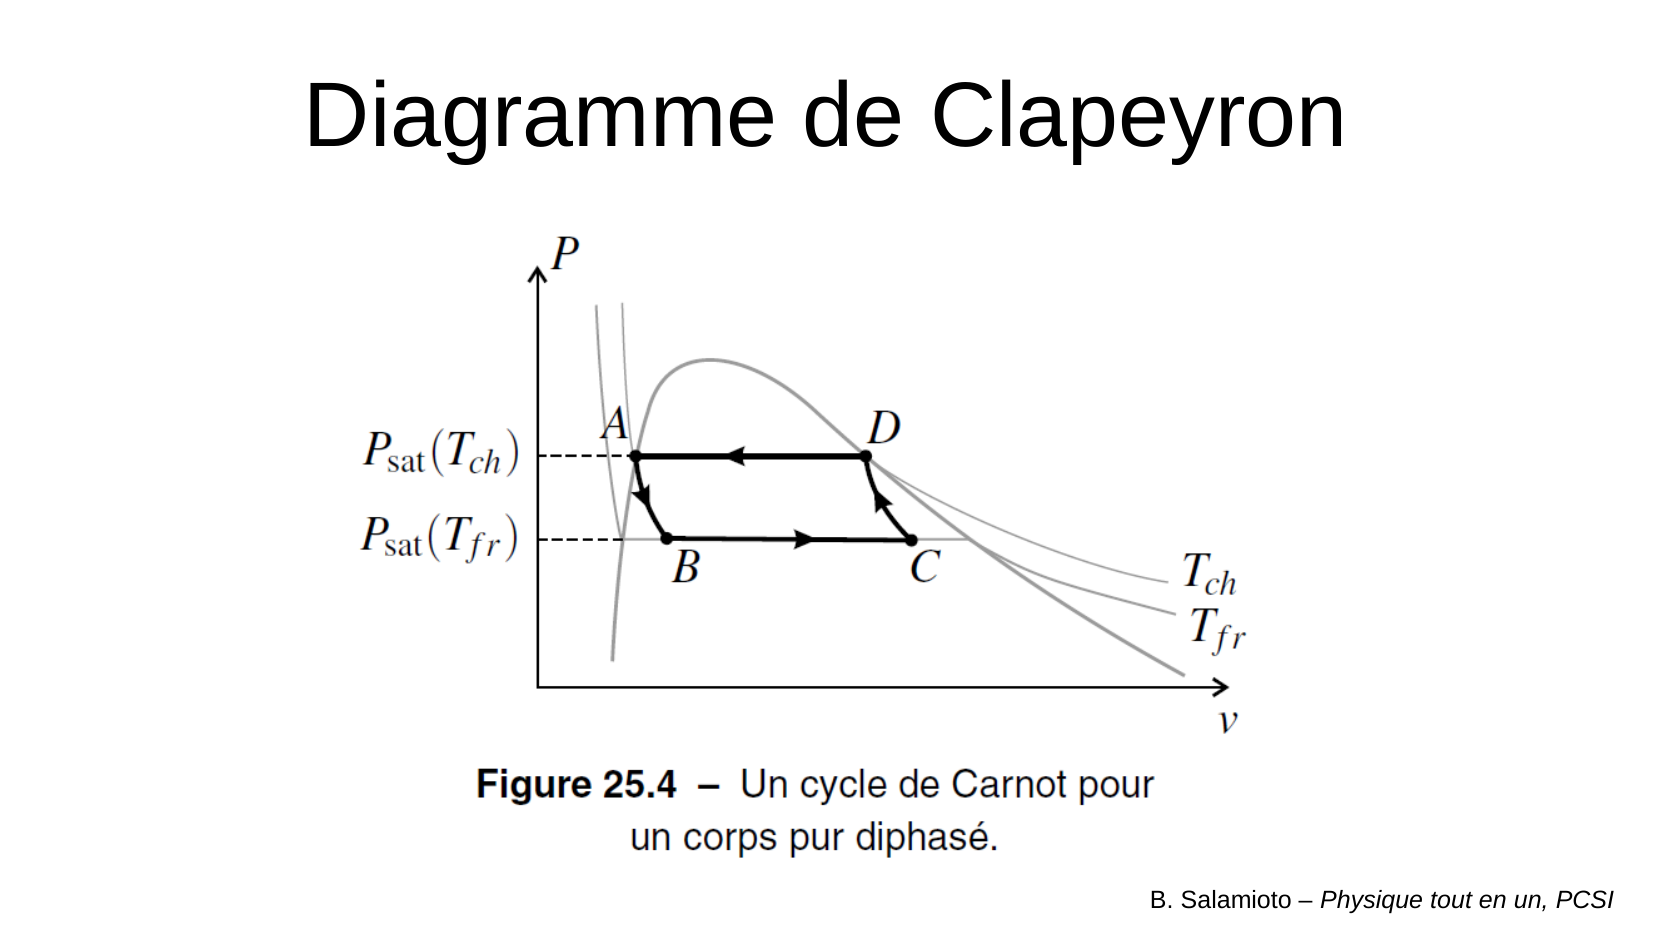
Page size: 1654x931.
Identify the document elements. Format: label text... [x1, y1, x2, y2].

text_box B. Salamioto – Physique tout en un, PCSI [1135, 878, 1630, 922]
picture [339, 208, 1335, 875]
title Diagramme de Clapeyron [82, 37, 1571, 193]
